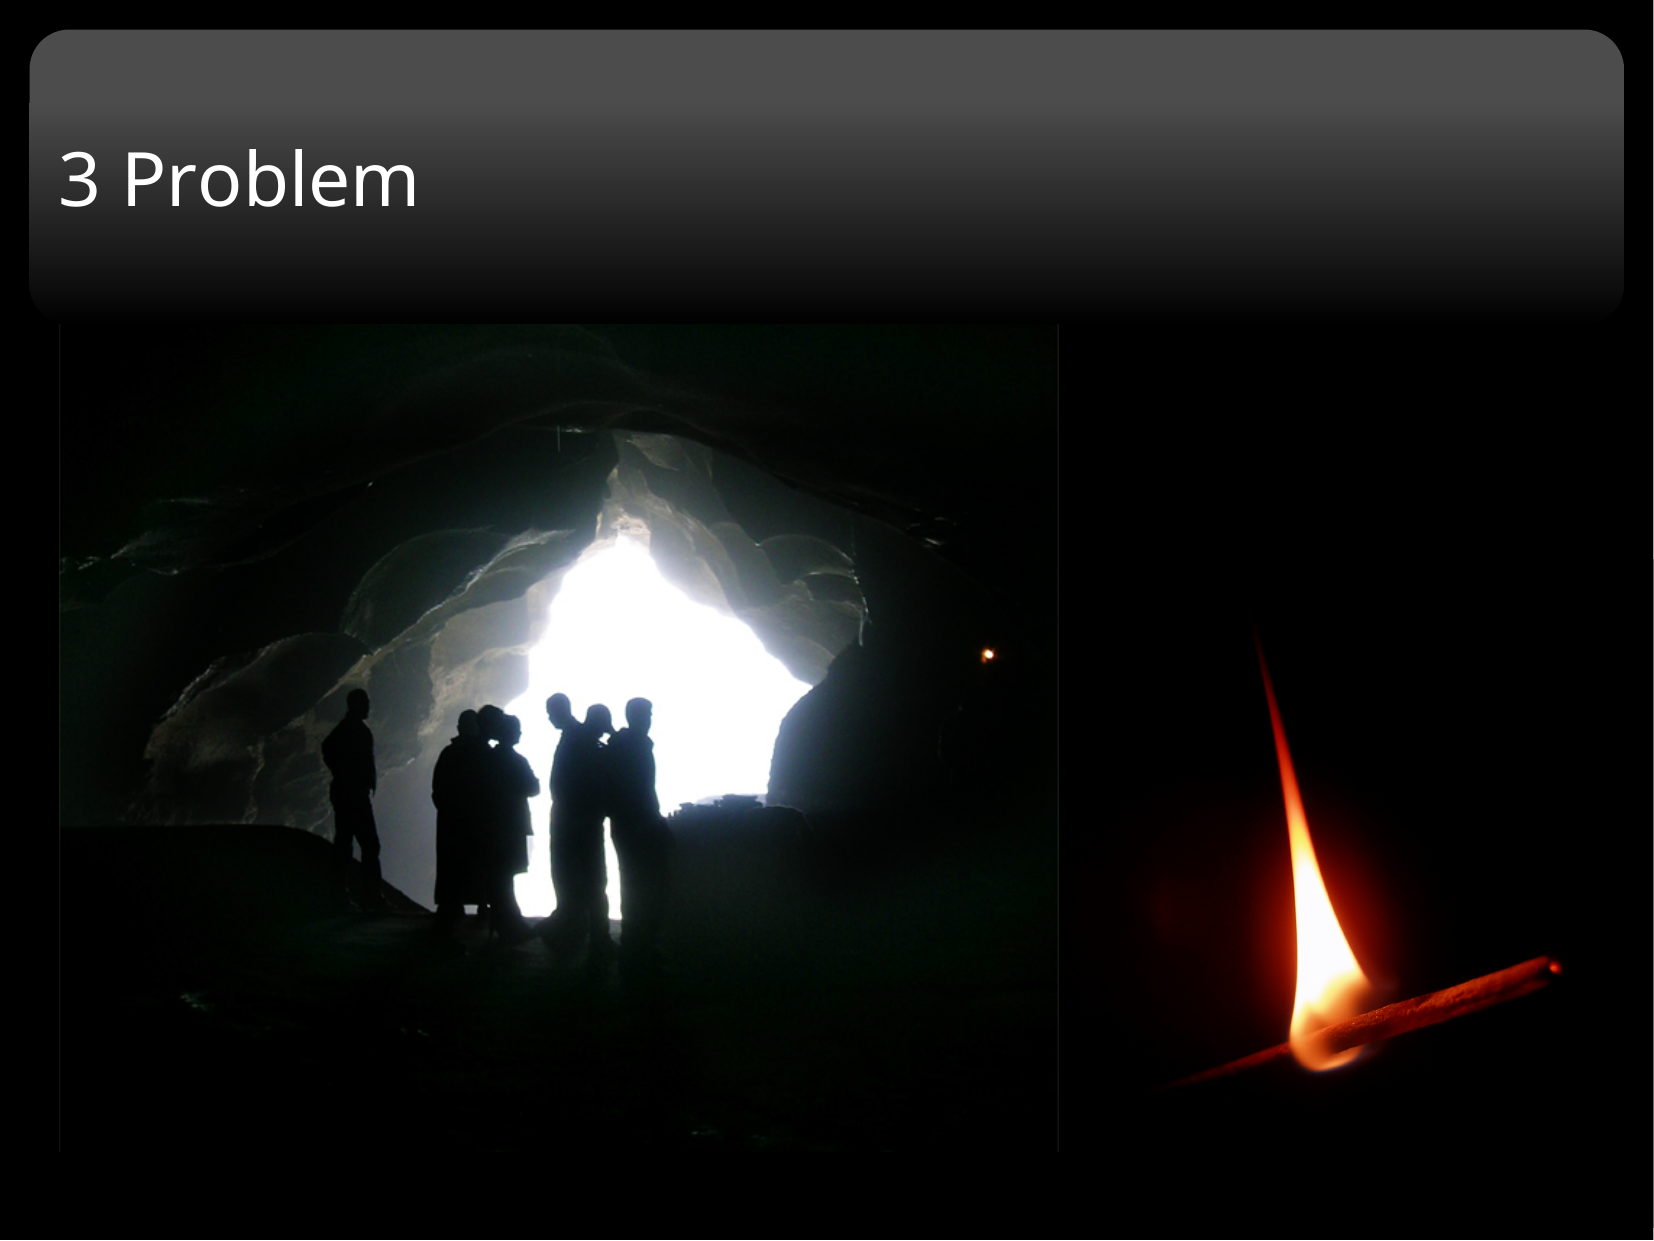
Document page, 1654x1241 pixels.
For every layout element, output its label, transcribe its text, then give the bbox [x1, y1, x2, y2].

title 3 Problem [59, 59, 1595, 296]
picture [59, 324, 1654, 1228]
